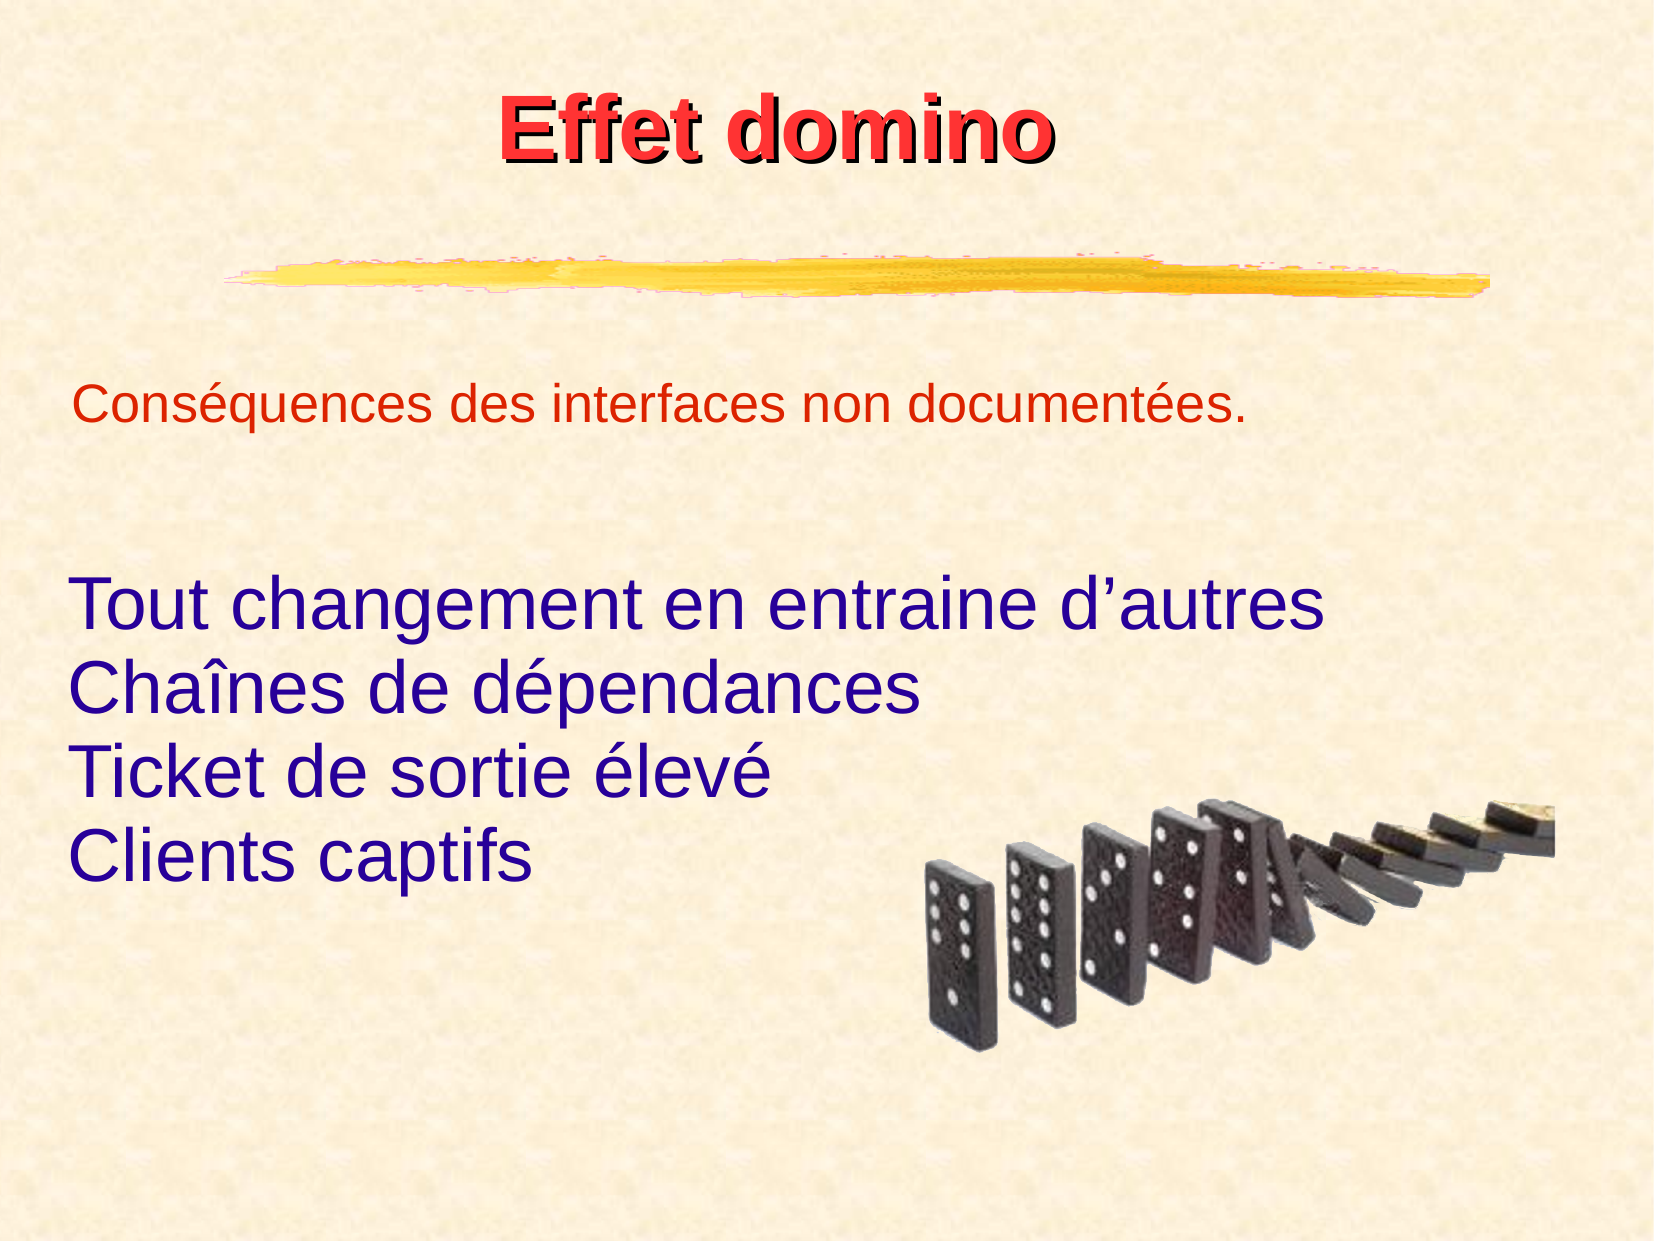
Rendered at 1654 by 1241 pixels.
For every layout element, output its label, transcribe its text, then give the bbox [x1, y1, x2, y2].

title Effet domino [73, 2, 1479, 254]
text_box Tout changement en entraine d’autres Chaînes de dépendances Ticket de sortie élevé Clients captifs [52, 554, 1515, 1048]
picture [0, 0, 1654, 1241]
text_box Conséquences des interfaces non documentées. [56, 366, 1598, 444]
